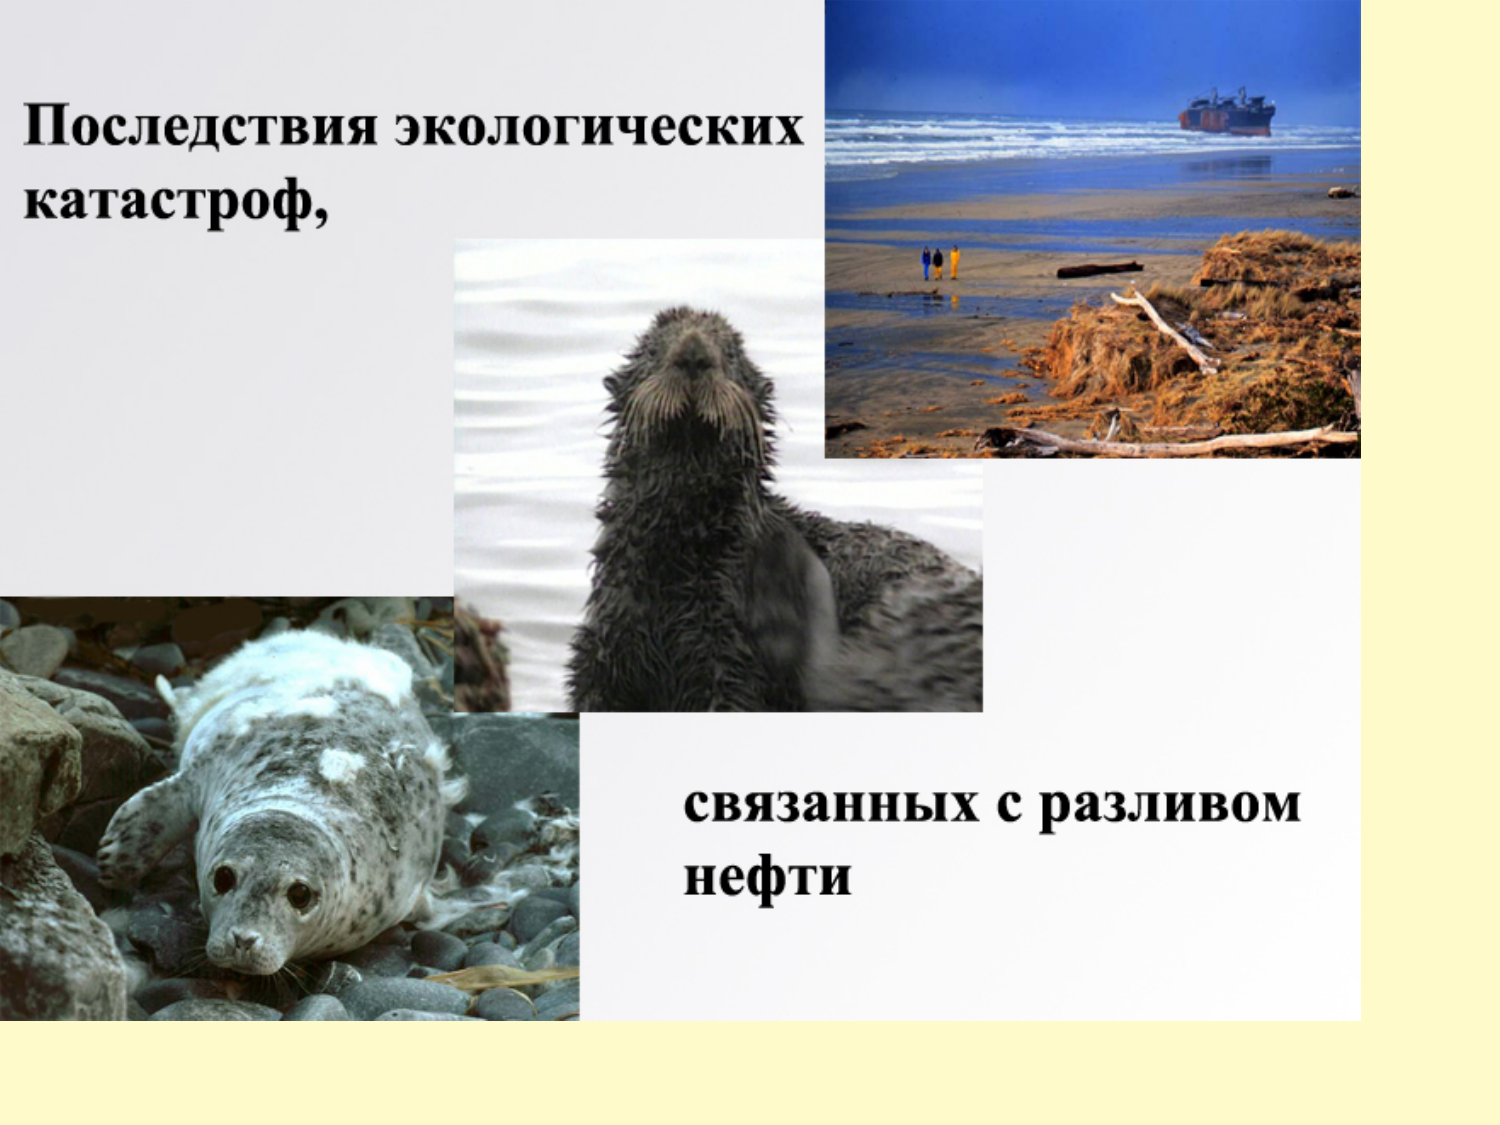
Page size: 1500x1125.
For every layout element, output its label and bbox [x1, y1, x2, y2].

picture [0, 0, 1361, 1021]
